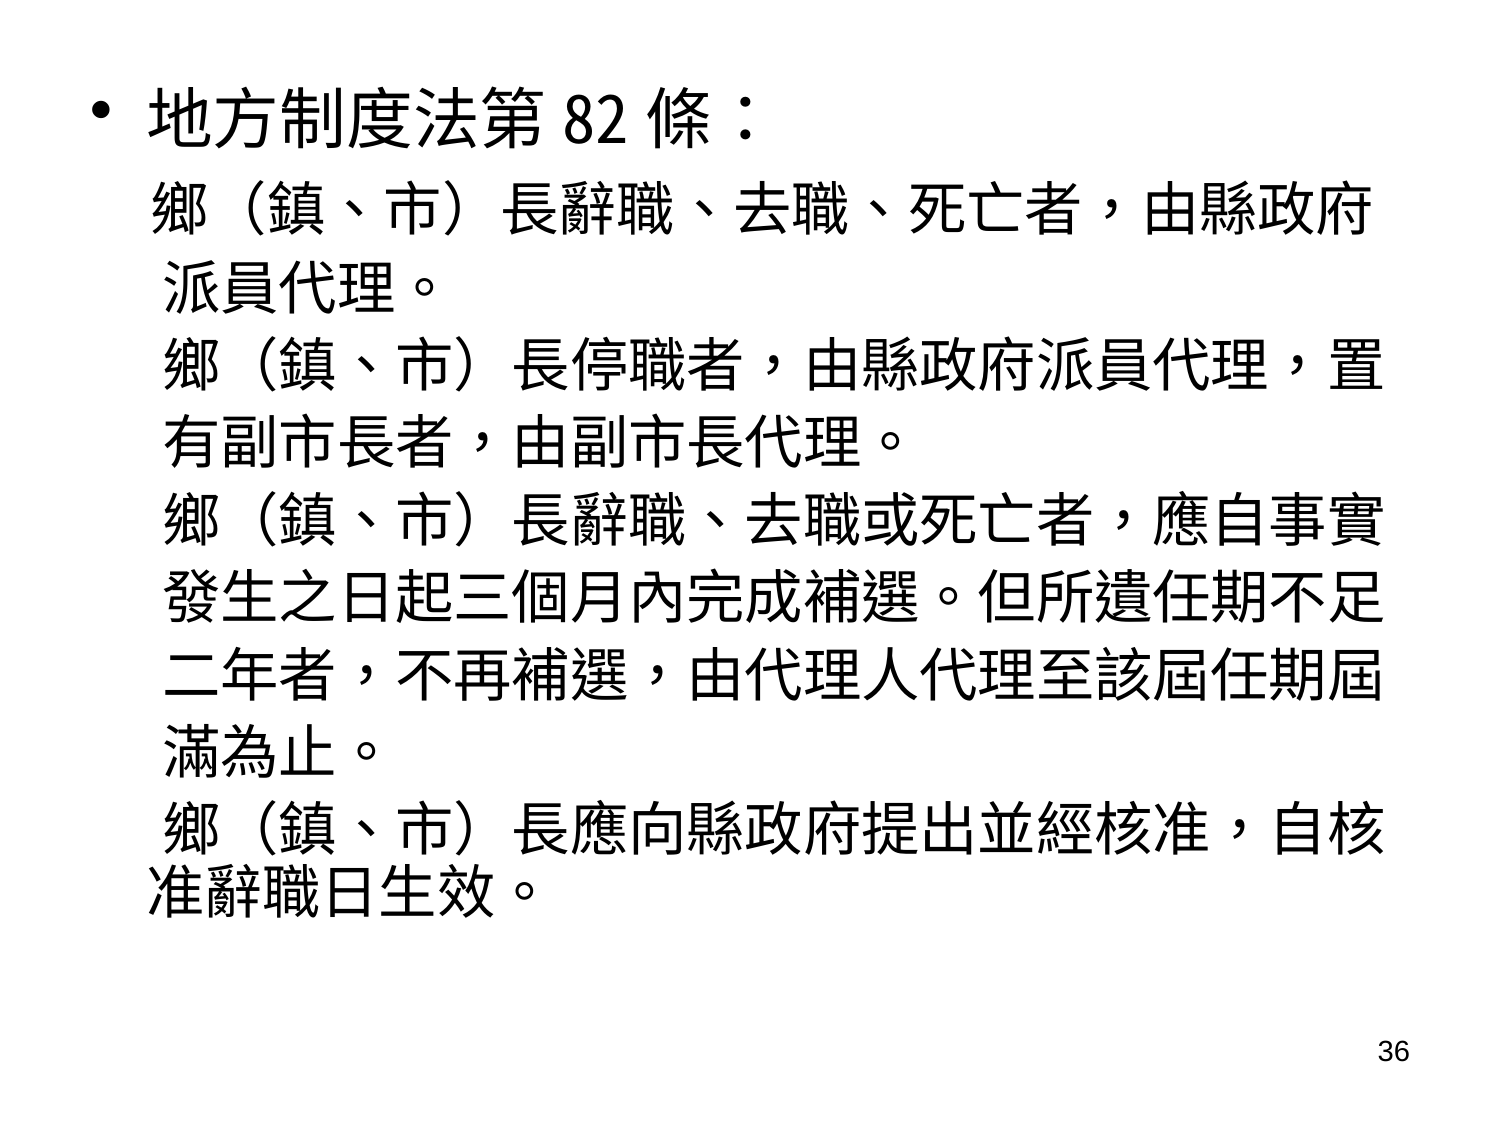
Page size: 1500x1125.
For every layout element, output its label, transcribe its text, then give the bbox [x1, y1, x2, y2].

list 地方制度法第82條： 鄉（鎮、市）長辭職、去職、死亡者，由縣政府 派員代理。 鄉（鎮、市）長停職者，由縣政府派員代理，置 有副市長者，由副市長代理。 鄉（鎮、市）長辭職、去職或死亡者，應自事實 發生之日起三個月內完成補選。但所遺任期不足 二年者，不再補選，由代理人代理至該屆任期屆 滿為止。 鄉（鎮、市）長應向縣政府提出並經核准，自核准辭職日生效。 [75, 78, 1426, 1005]
